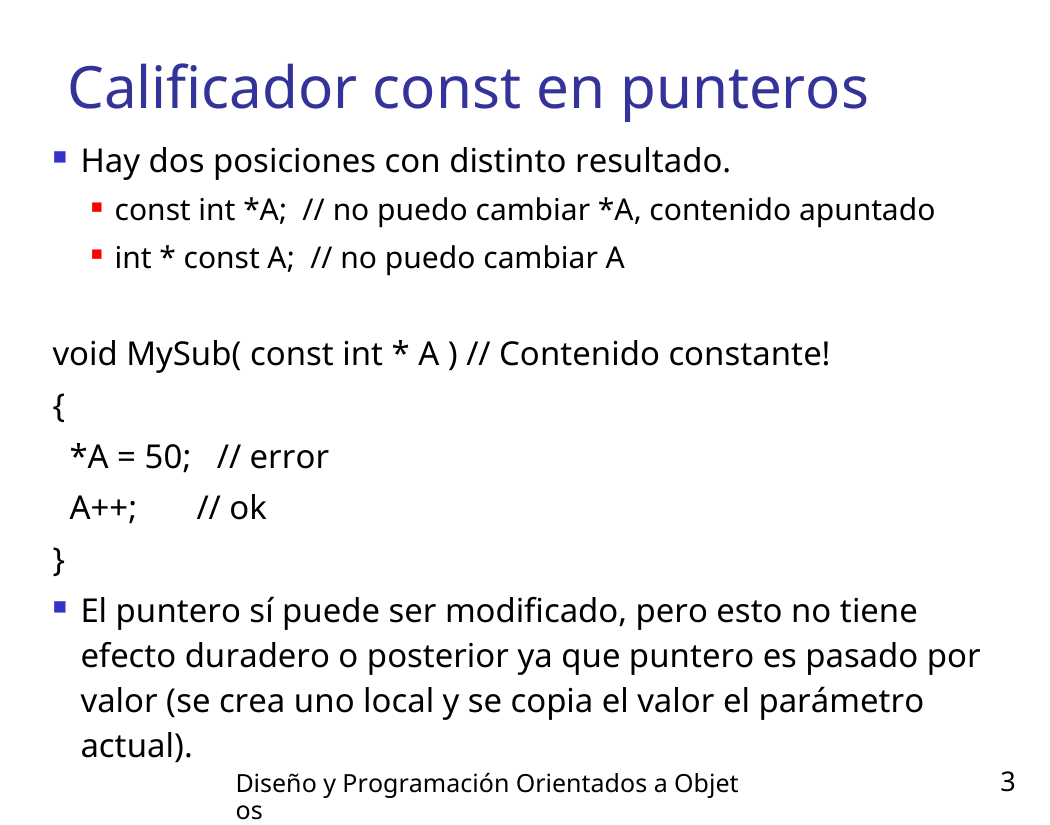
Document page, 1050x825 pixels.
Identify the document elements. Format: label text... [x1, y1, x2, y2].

list Hay dos posiciones con distinto resultado. const int *A; // no puedo cambiar *A, contenido apuntado int * const A; // no puedo cambiar A void MySub( const int * A ) // Contenido constante! { *A = 50; // error A++; // ok } El puntero sí puede ser modificado, pero esto no tiene efecto duradero o posterior ya que puntero es pasado por valor (se crea uno local y se copia el valor el parámetro actual). [52, 137, 1024, 770]
title Calificador const en punteros [52, 3, 1026, 134]
